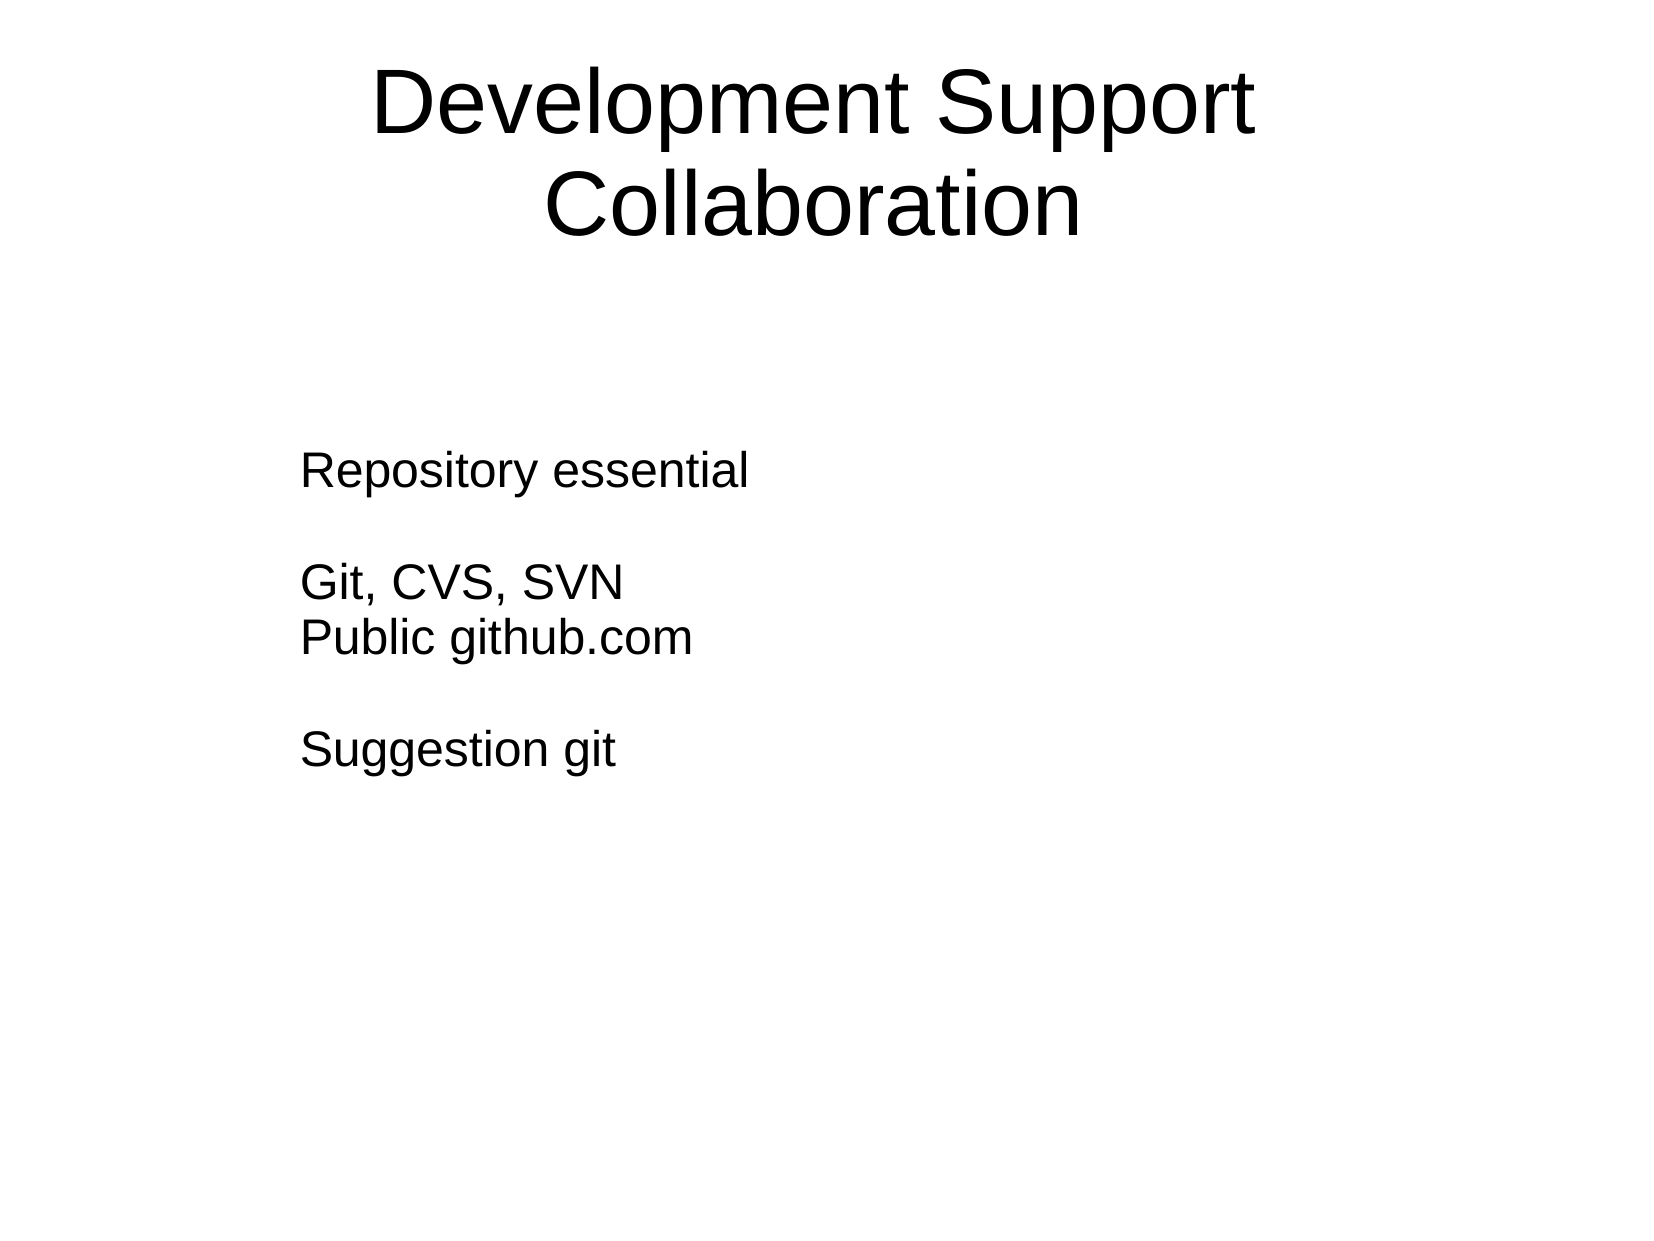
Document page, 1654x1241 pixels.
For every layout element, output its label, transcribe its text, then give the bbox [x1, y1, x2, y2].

title Development Support Collaboration [82, 49, 1571, 257]
text_box Repository essential Git, CVS, SVN Public github.com Suggestion git [285, 435, 1441, 946]
